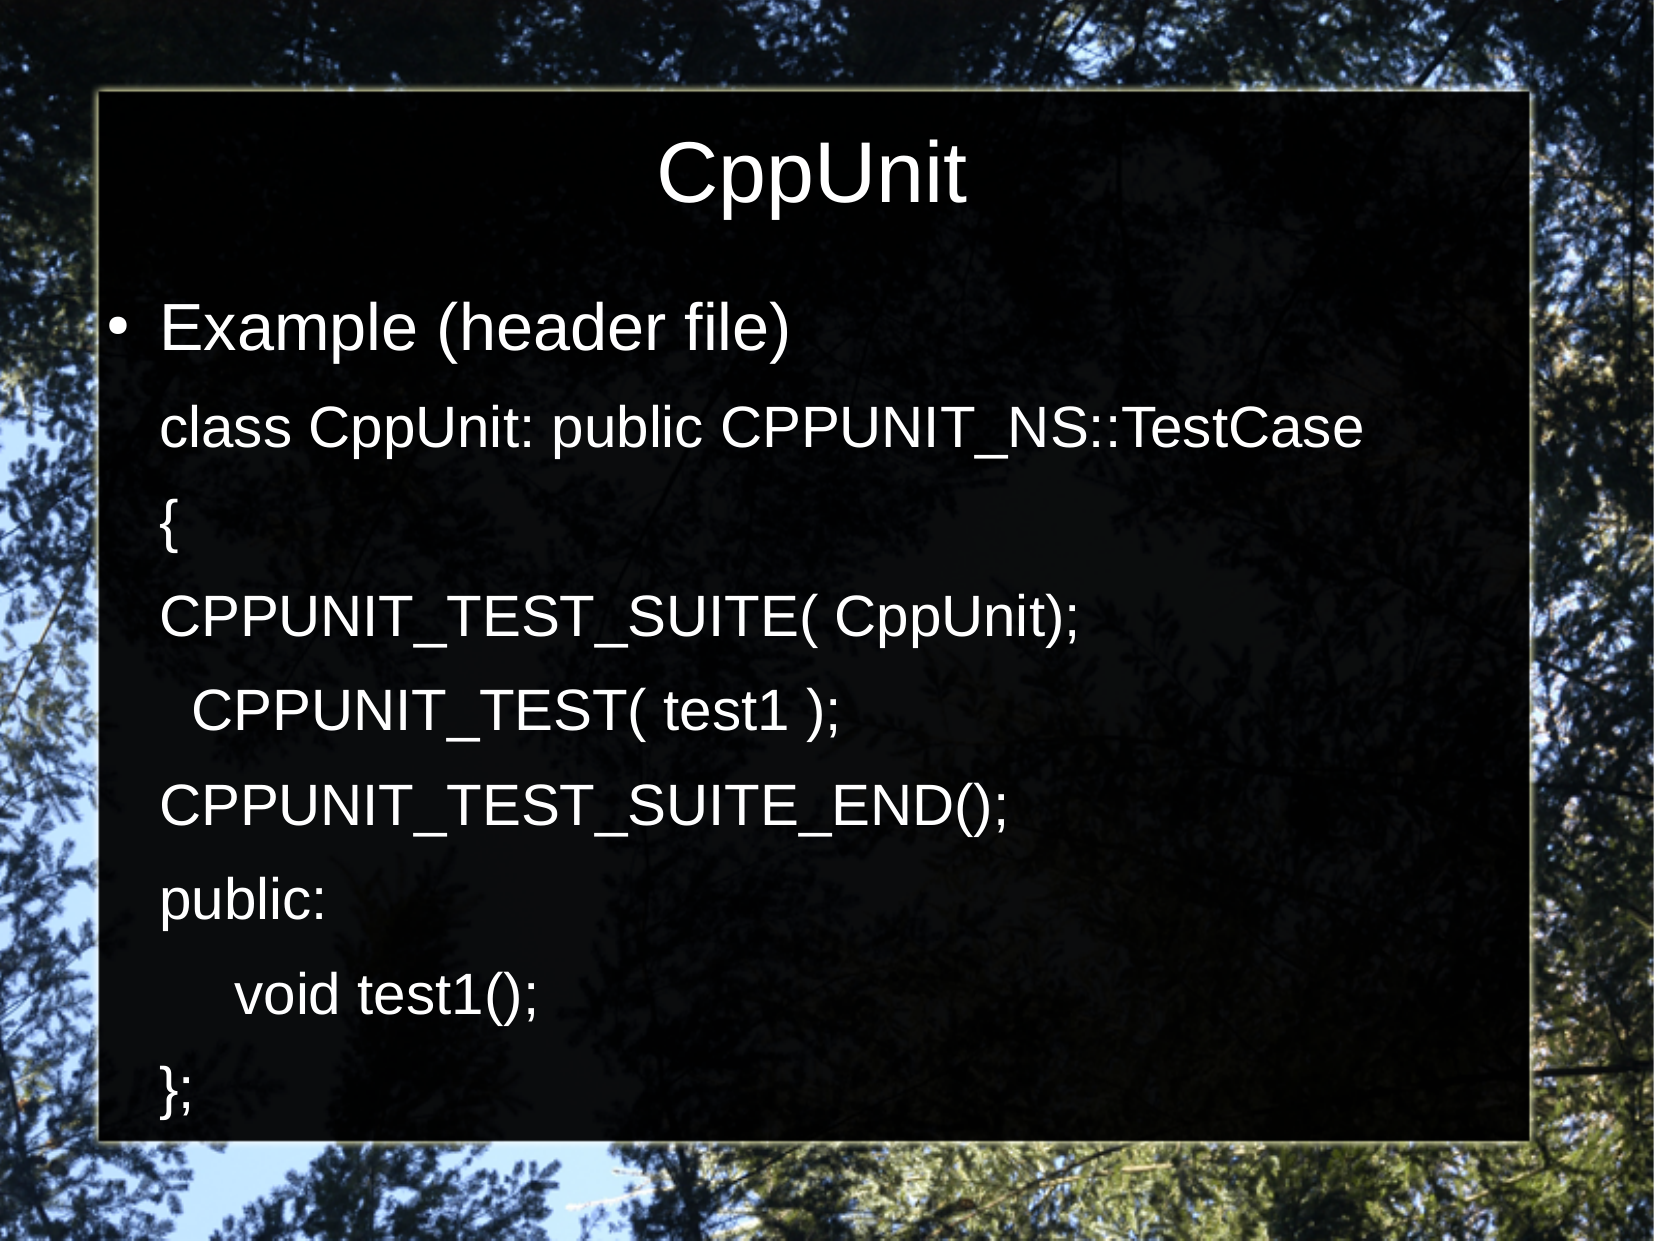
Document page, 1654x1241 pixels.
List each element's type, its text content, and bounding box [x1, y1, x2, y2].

picture [0, 0, 1654, 1241]
list Example (header file) class CppUnit: public CPPUNIT_NS::TestCase { CPPUNIT_TEST_SUITE( CppUnit); CPPUNIT_TEST( test1 ); CPPUNIT_TEST_SUITE_END(); public: void test1(); }; [88, 290, 1536, 1172]
title CppUnit [88, 88, 1536, 257]
